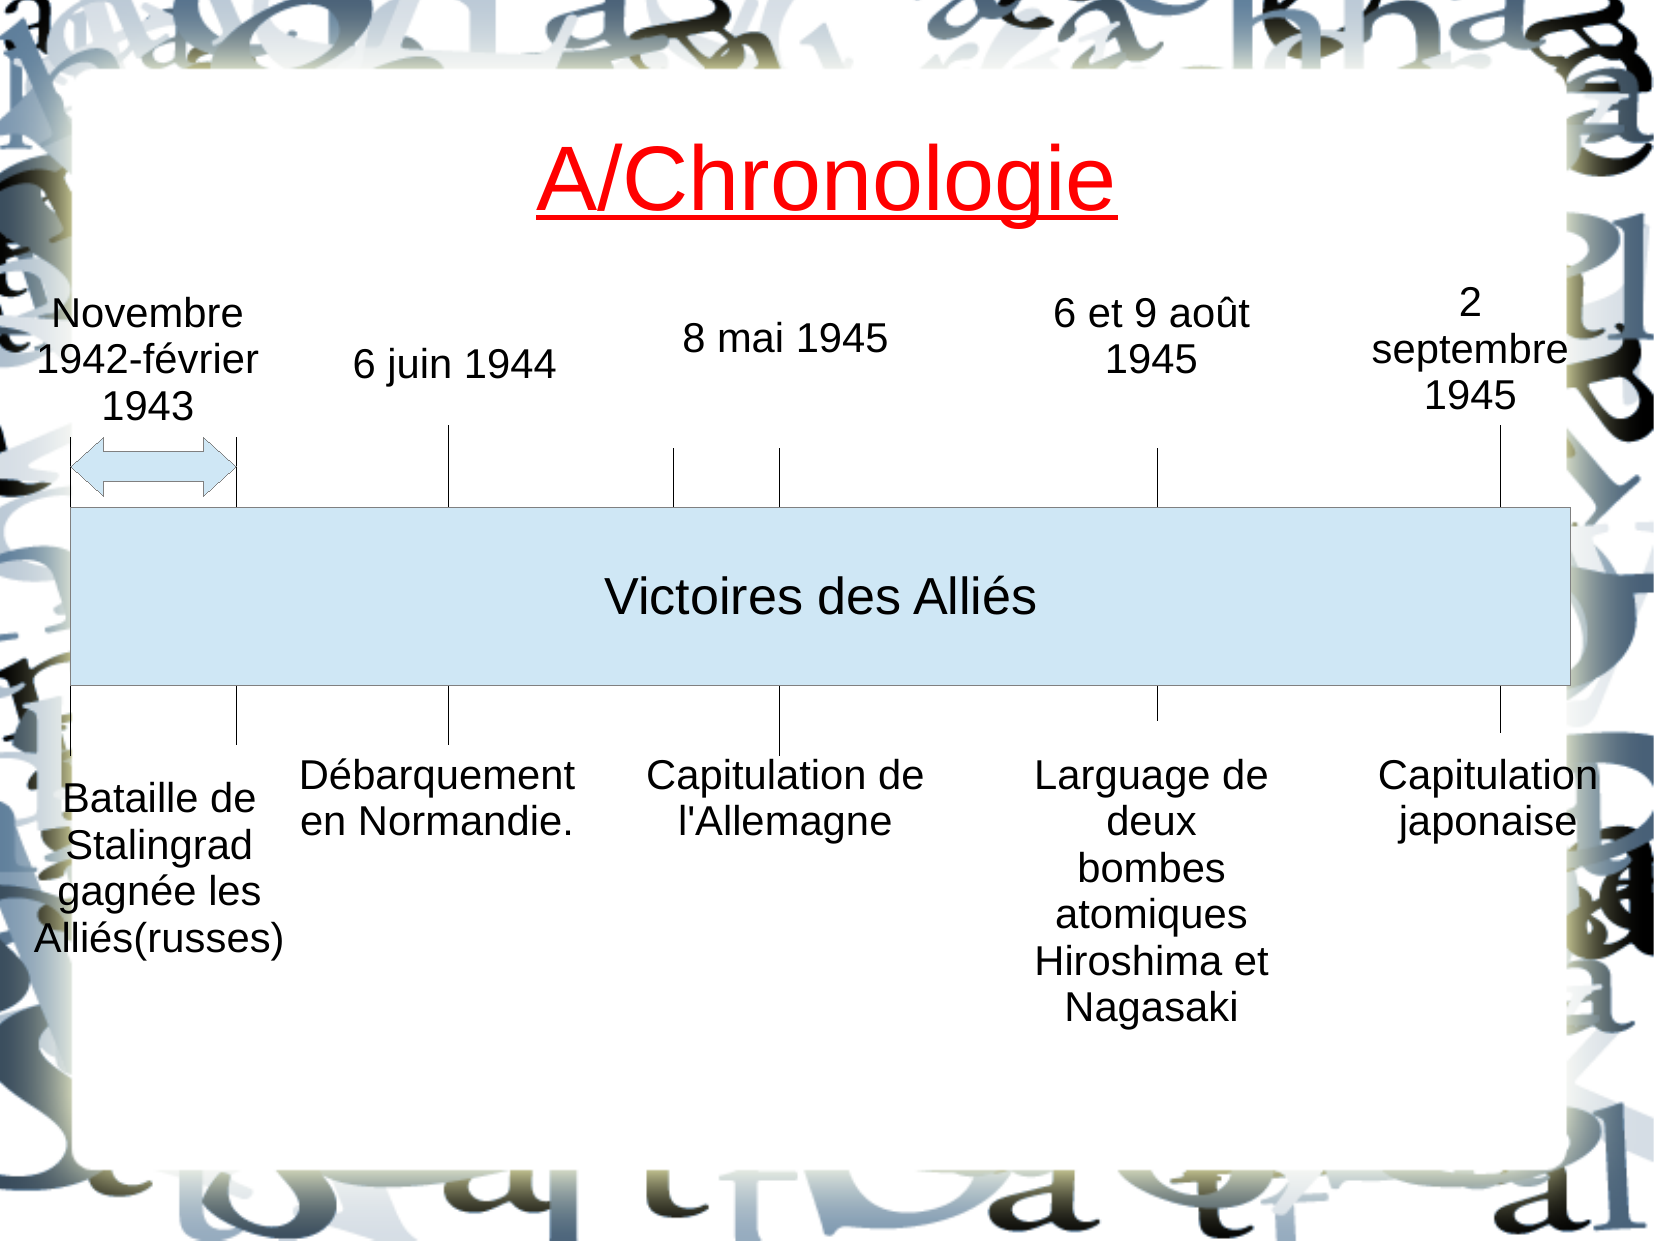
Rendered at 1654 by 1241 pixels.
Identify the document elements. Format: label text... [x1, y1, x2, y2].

text_box Débarquement en Normandie. [283, 744, 591, 900]
text_box 2 septembre 1945 [1346, 271, 1595, 474]
picture [0, 0, 1654, 1241]
text_box Capitulation de l'Allemagne [625, 744, 945, 900]
text_box 8 mai 1945 [637, 307, 934, 369]
text_box Larguage de deux bombes atomiques Hiroshima et Nagasaki [1015, 744, 1288, 1087]
text_box 6 juin 1944 [318, 333, 591, 395]
text_box Victoires des Alliés [70, 507, 1571, 686]
text_box Capitulation japonaise [1358, 744, 1619, 947]
text_box Bataille de Stalingrad gagnée les Alliés(russes) [11, 767, 308, 1017]
text_box [70, 437, 237, 497]
text_box Novembre 1942-février 1943 [11, 281, 284, 438]
title A/Chronologie [82, 74, 1571, 282]
text_box 6 et 9 août 1945 [1027, 281, 1276, 391]
